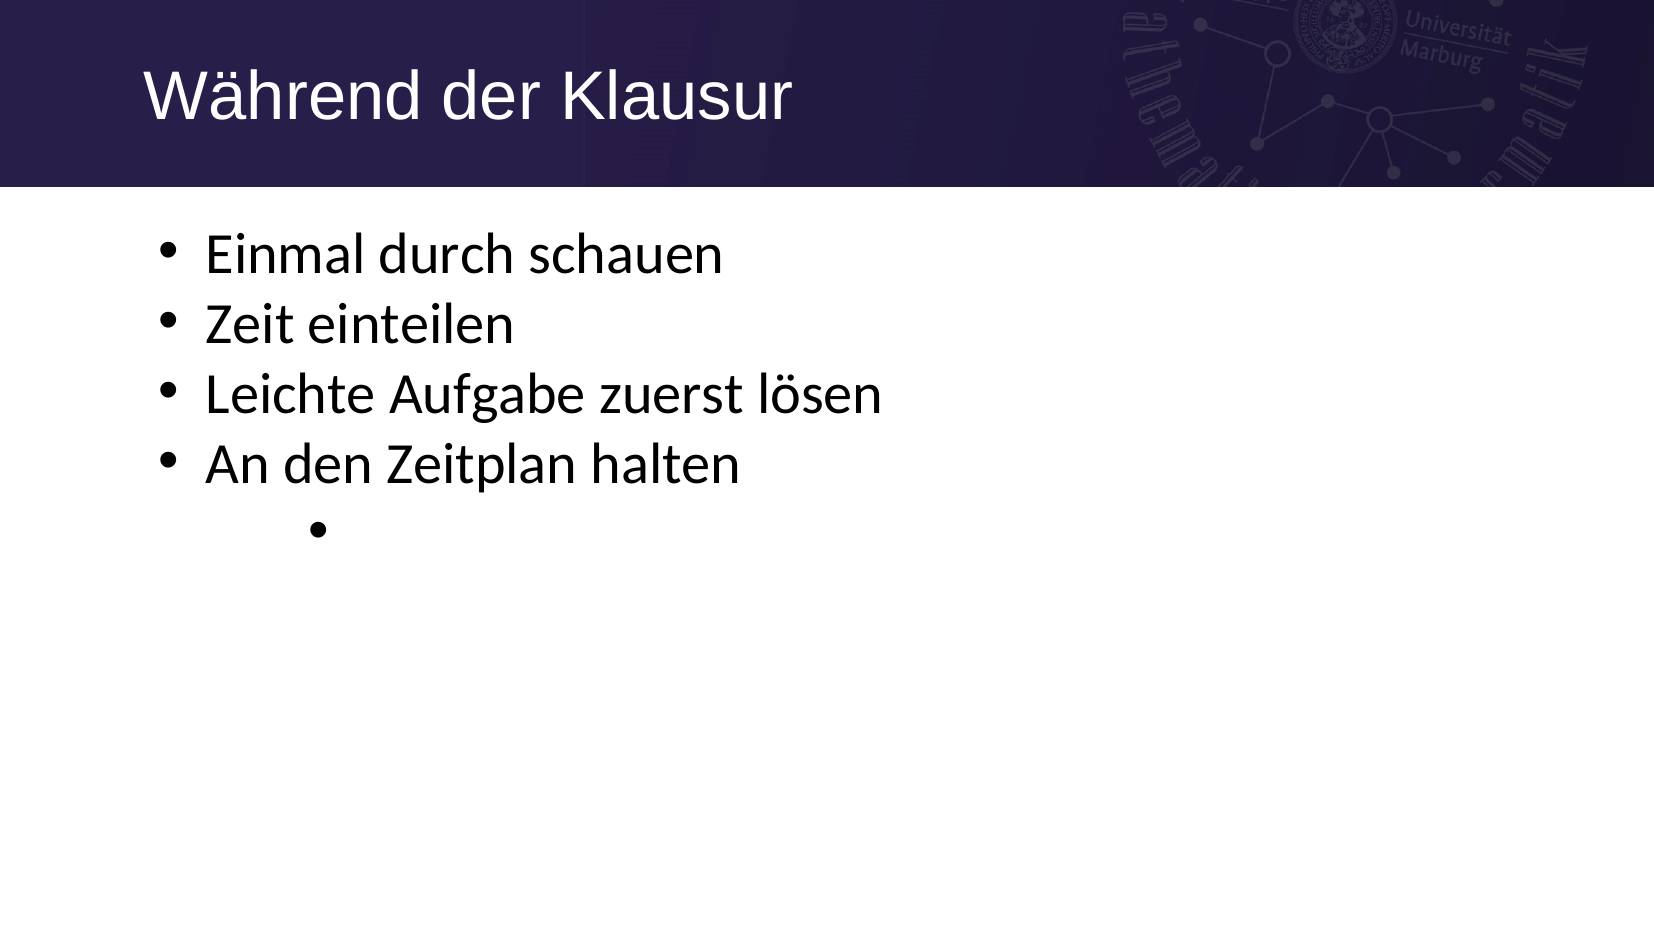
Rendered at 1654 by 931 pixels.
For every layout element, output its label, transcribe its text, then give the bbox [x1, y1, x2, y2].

text_box Einmal durch schauen Zeit einteilen Leichte Aufgabe zuerst lösen An den Zeitplan halten [143, 207, 1570, 576]
picture [0, 0, 1654, 187]
text_box Während der Klausur [143, 14, 1260, 170]
